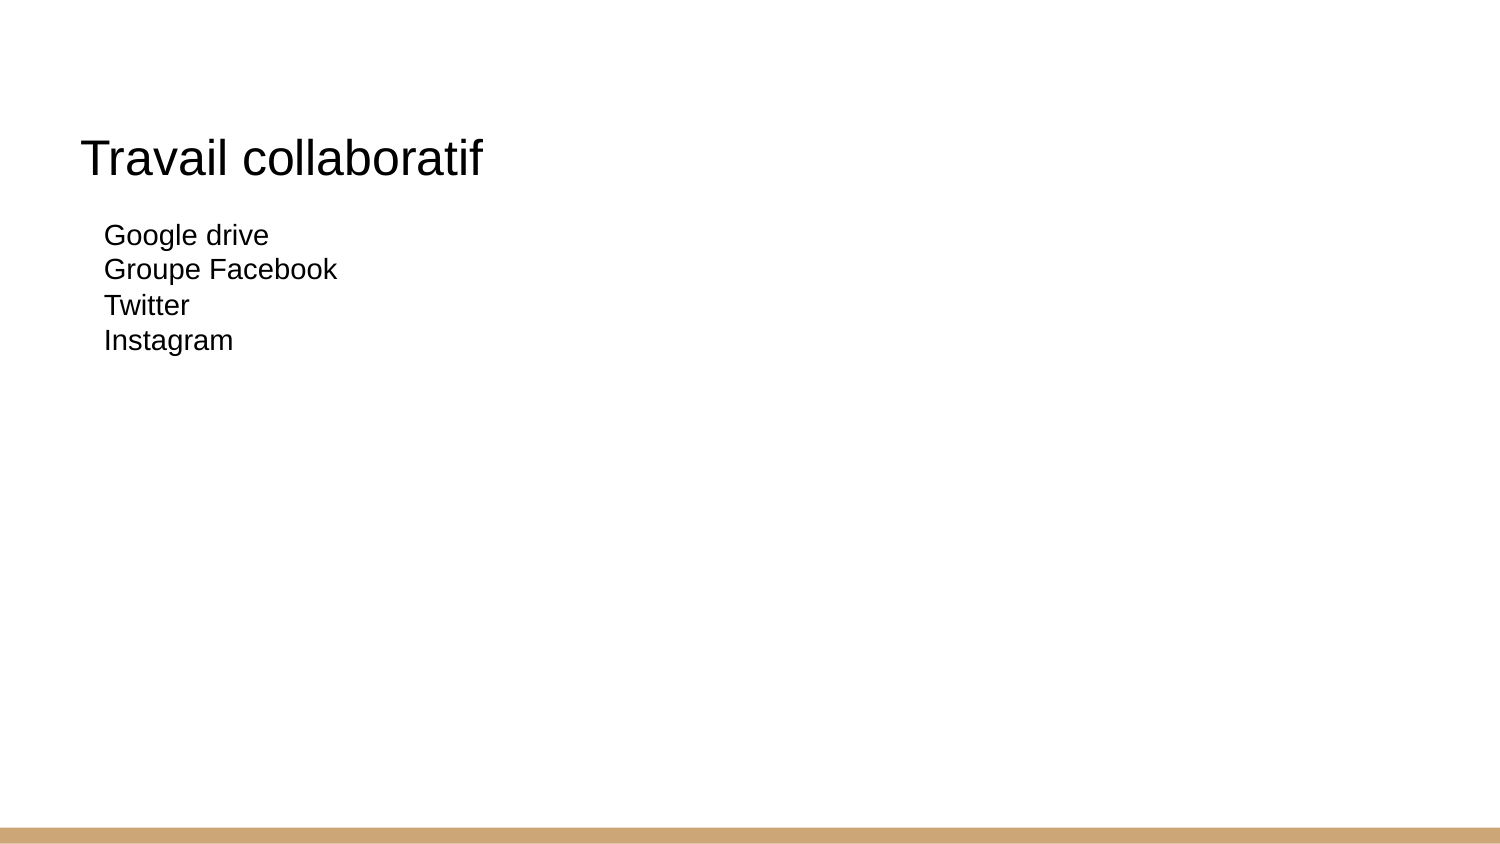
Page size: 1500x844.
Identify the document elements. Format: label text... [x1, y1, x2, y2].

list Google drive Groupe Facebook Twitter Instagram [51, 200, 1449, 752]
title Travail collaboratif [51, 64, 1449, 200]
